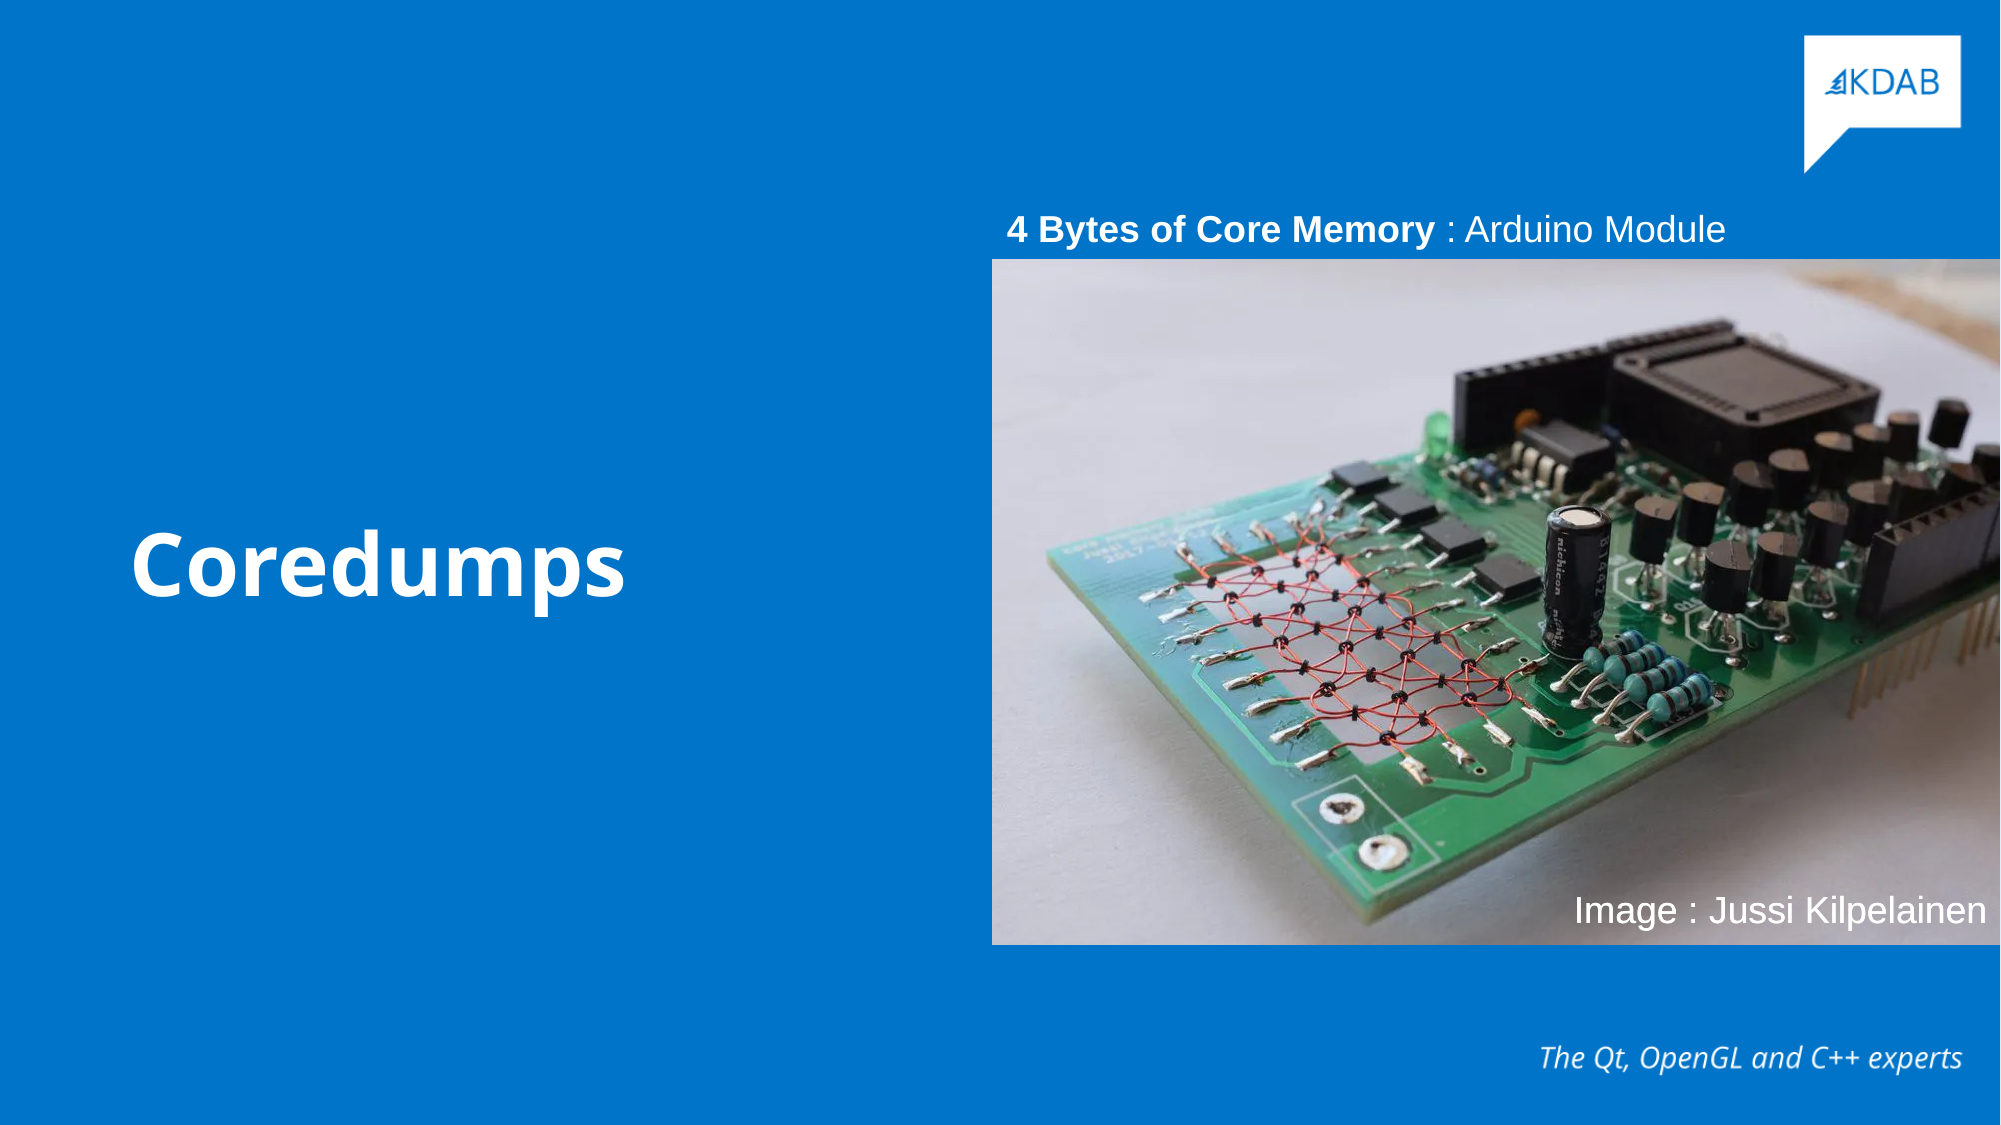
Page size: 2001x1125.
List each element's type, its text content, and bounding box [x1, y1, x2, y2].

title Coredumps [129, 324, 1871, 801]
text_box Image : Jussi Kilpelainen [1559, 882, 2000, 939]
picture [0, 0, 2001, 1125]
text_box 4 Bytes of Core Memory : Arduino Module [992, 200, 1808, 300]
